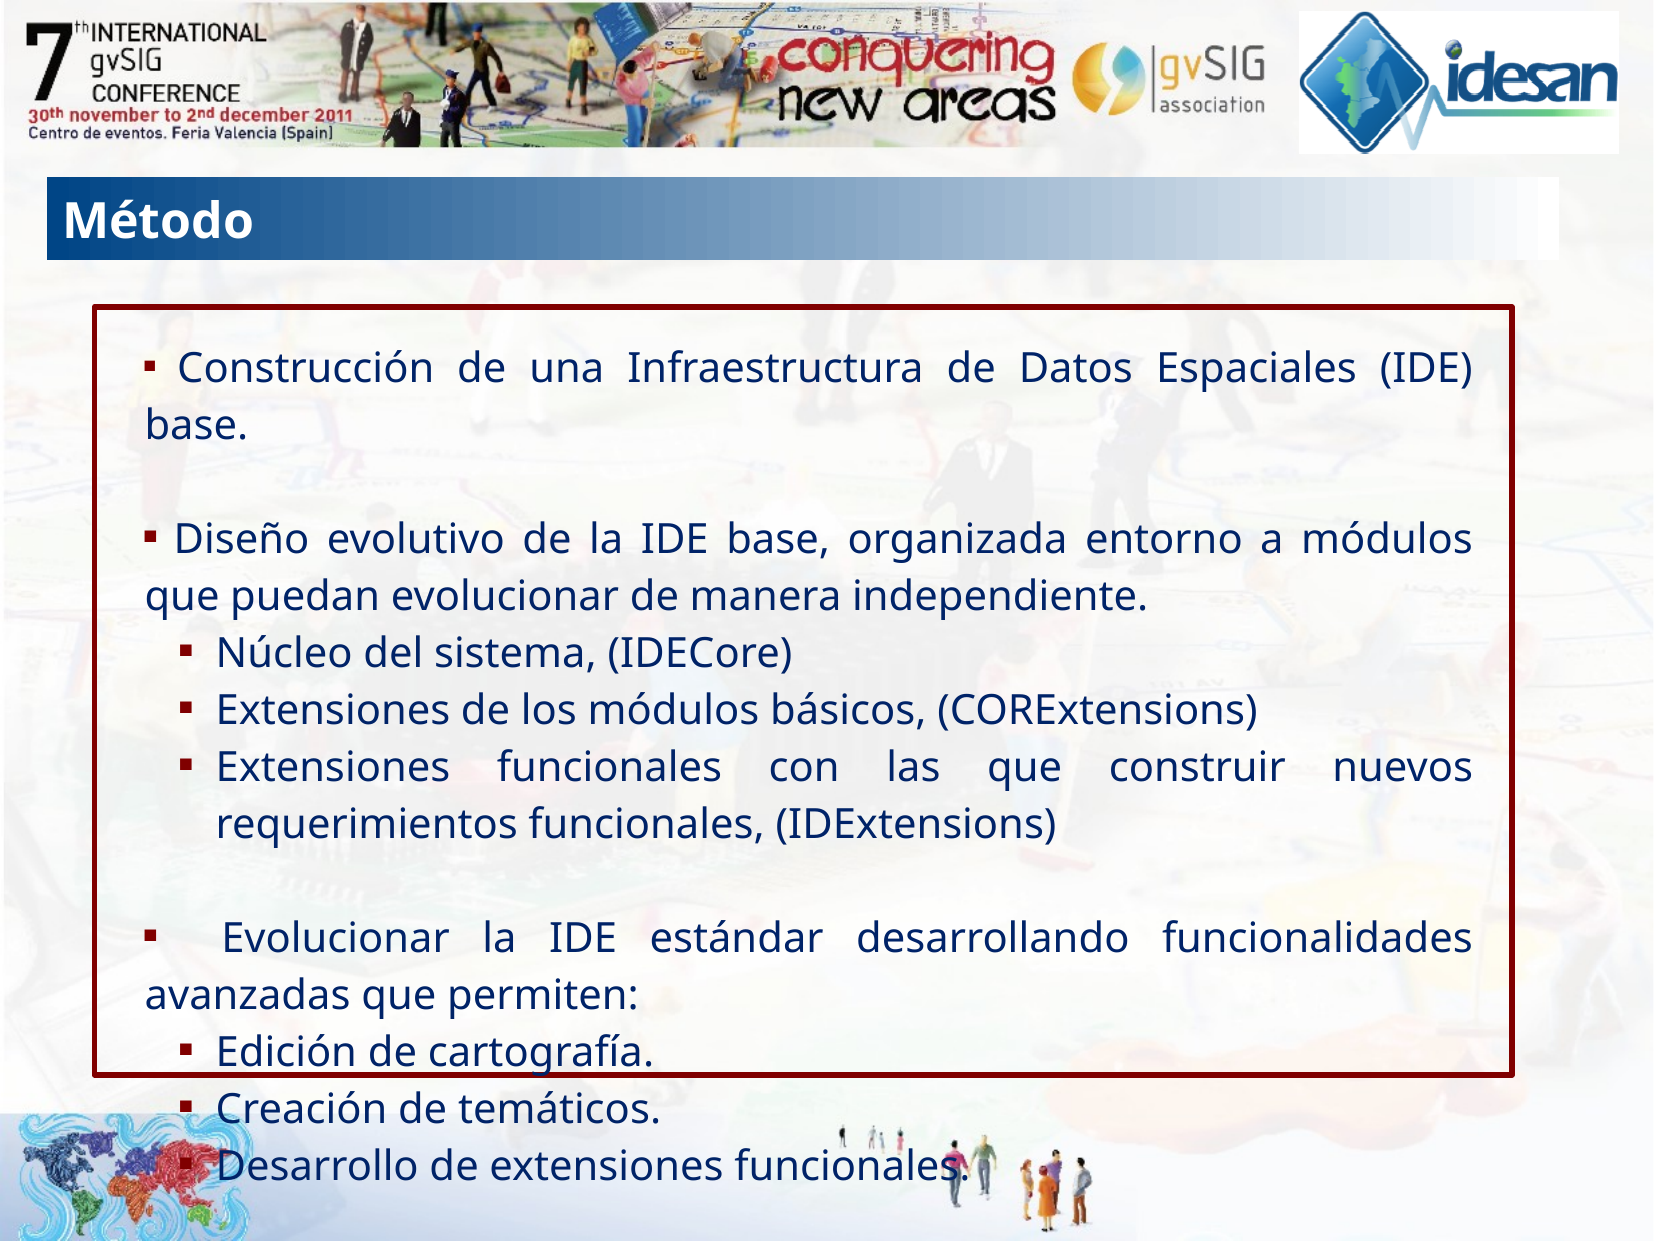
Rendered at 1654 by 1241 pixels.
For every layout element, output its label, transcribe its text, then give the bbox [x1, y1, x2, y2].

picture [0, 0, 1654, 1241]
text_box Método [47, 177, 1560, 251]
text_box Construcción de una Infraestructura de Datos Espaciales (IDE) base. Diseño evolutivo de la IDE base, organizada entorno a módulos que puedan evolucionar de manera independiente. Núcleo del sistema, (IDECore) Extensiones de los módulos básicos, (CORExtensions) Extensiones funcionales con las que construir nuevos requerimientos funcionales, (IDExtensions) Evolucionar la IDE estándar desarrollando funcionalidades avanzadas que permiten: Edición de cartografía. Creación de temáticos. Desarrollo de extensiones funcionales. [129, 330, 1489, 1073]
